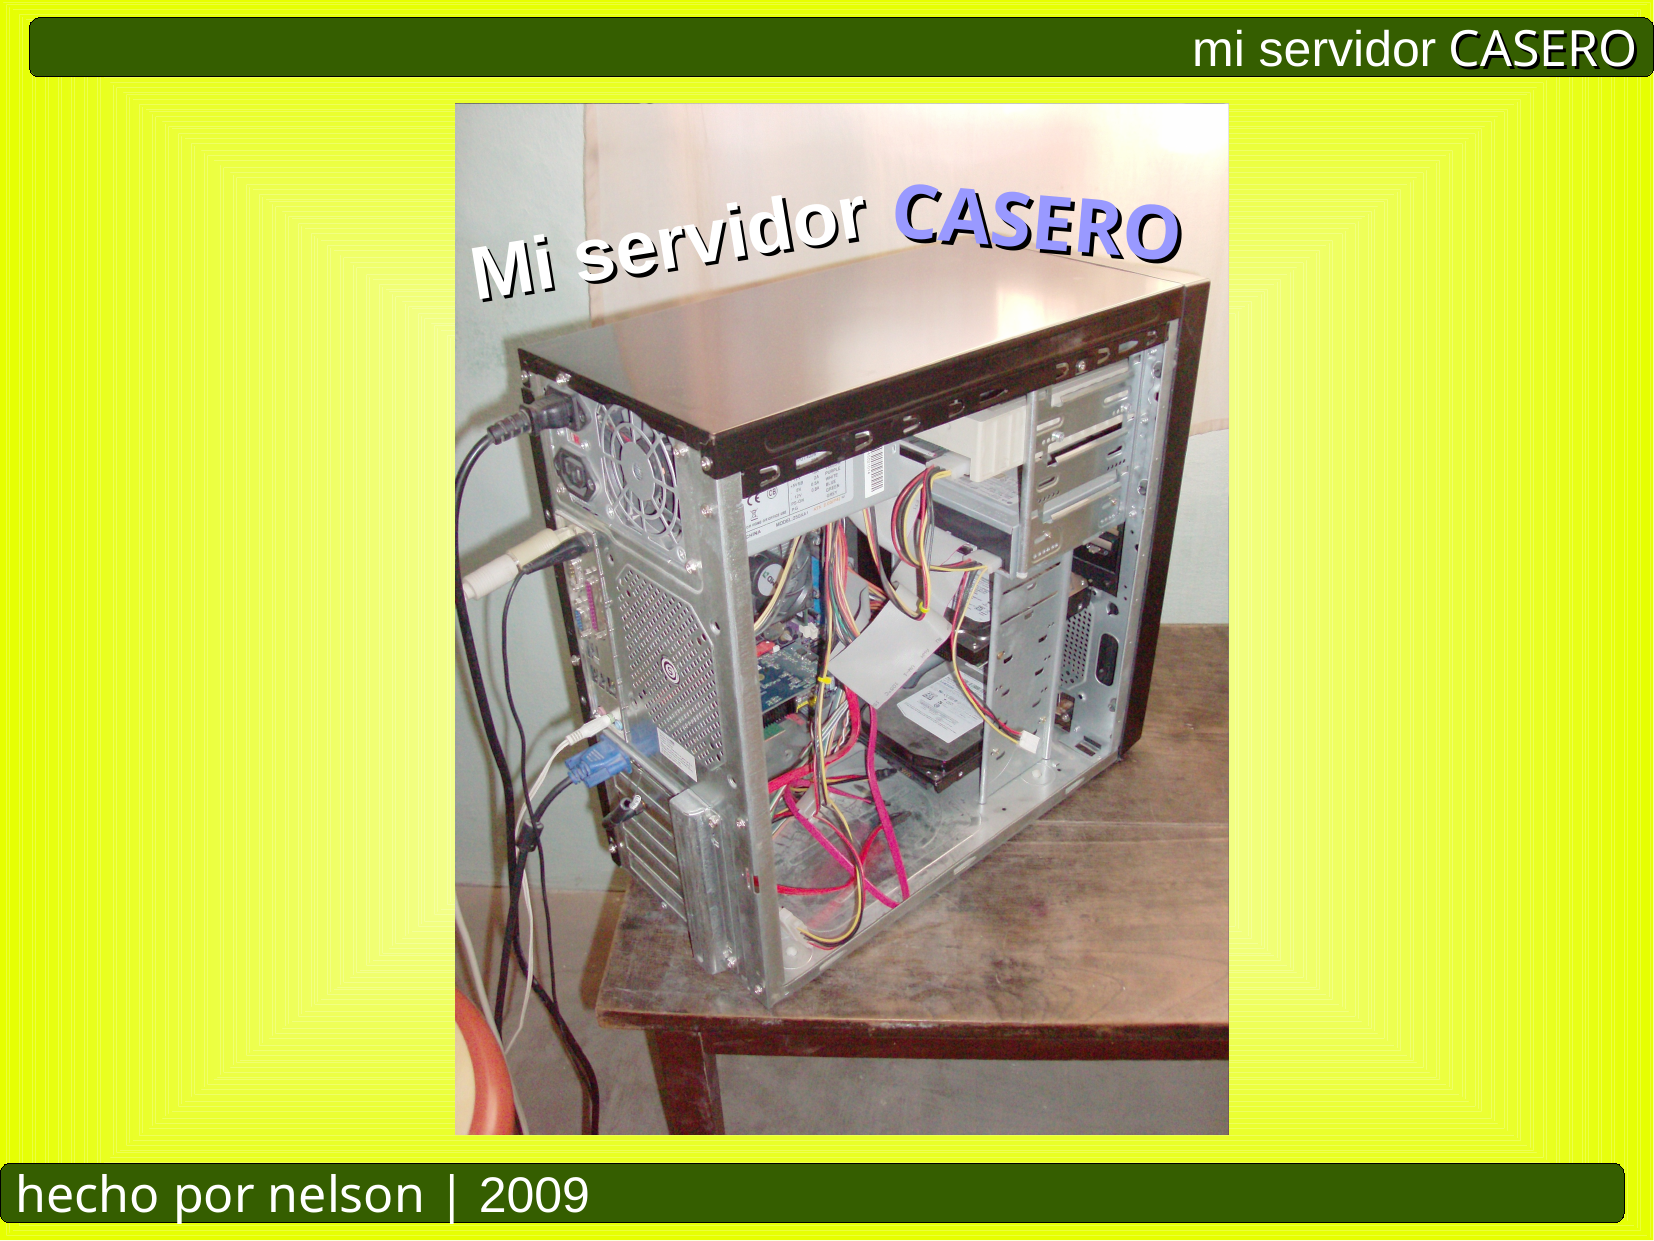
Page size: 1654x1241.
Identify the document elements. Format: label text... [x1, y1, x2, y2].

picture [455, 103, 1229, 226]
text_box Mi servidor [448, 157, 881, 339]
text_box CASERO [870, 147, 1382, 327]
picture [455, 273, 1229, 1135]
